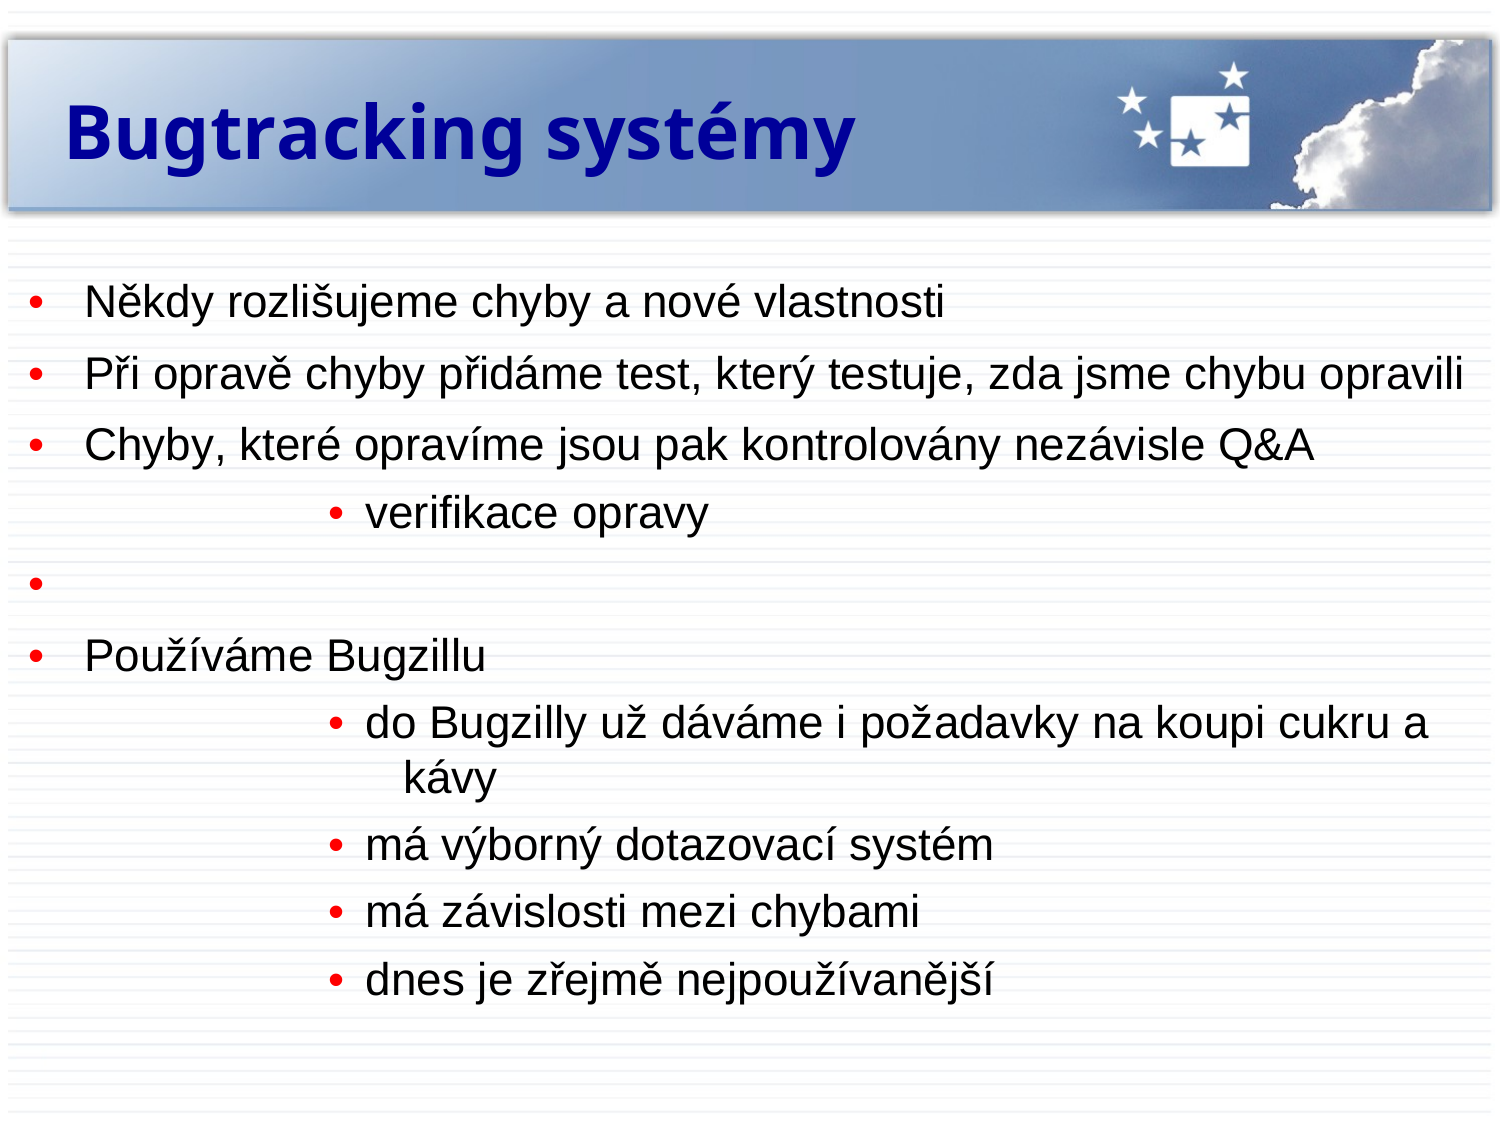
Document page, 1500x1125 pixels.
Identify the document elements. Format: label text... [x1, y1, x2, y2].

title Bugtracking systémy [63, 26, 1414, 229]
picture [0, 0, 1500, 1125]
list Někdy rozlišujeme chyby a nové vlastnosti Při opravě chyby přidáme test, který testuje, zda jsme chybu opravili Chyby, které opravíme jsou pak kontrolovány nezávisle Q&A verifikace opravy Používáme Bugzillu do Bugzilly už dáváme i požadavky na koupi cukru a kávy má výborný dotazovací systém má závislosti mezi chybami dnes je zřejmě nejpoužívanější [28, 272, 1480, 1102]
